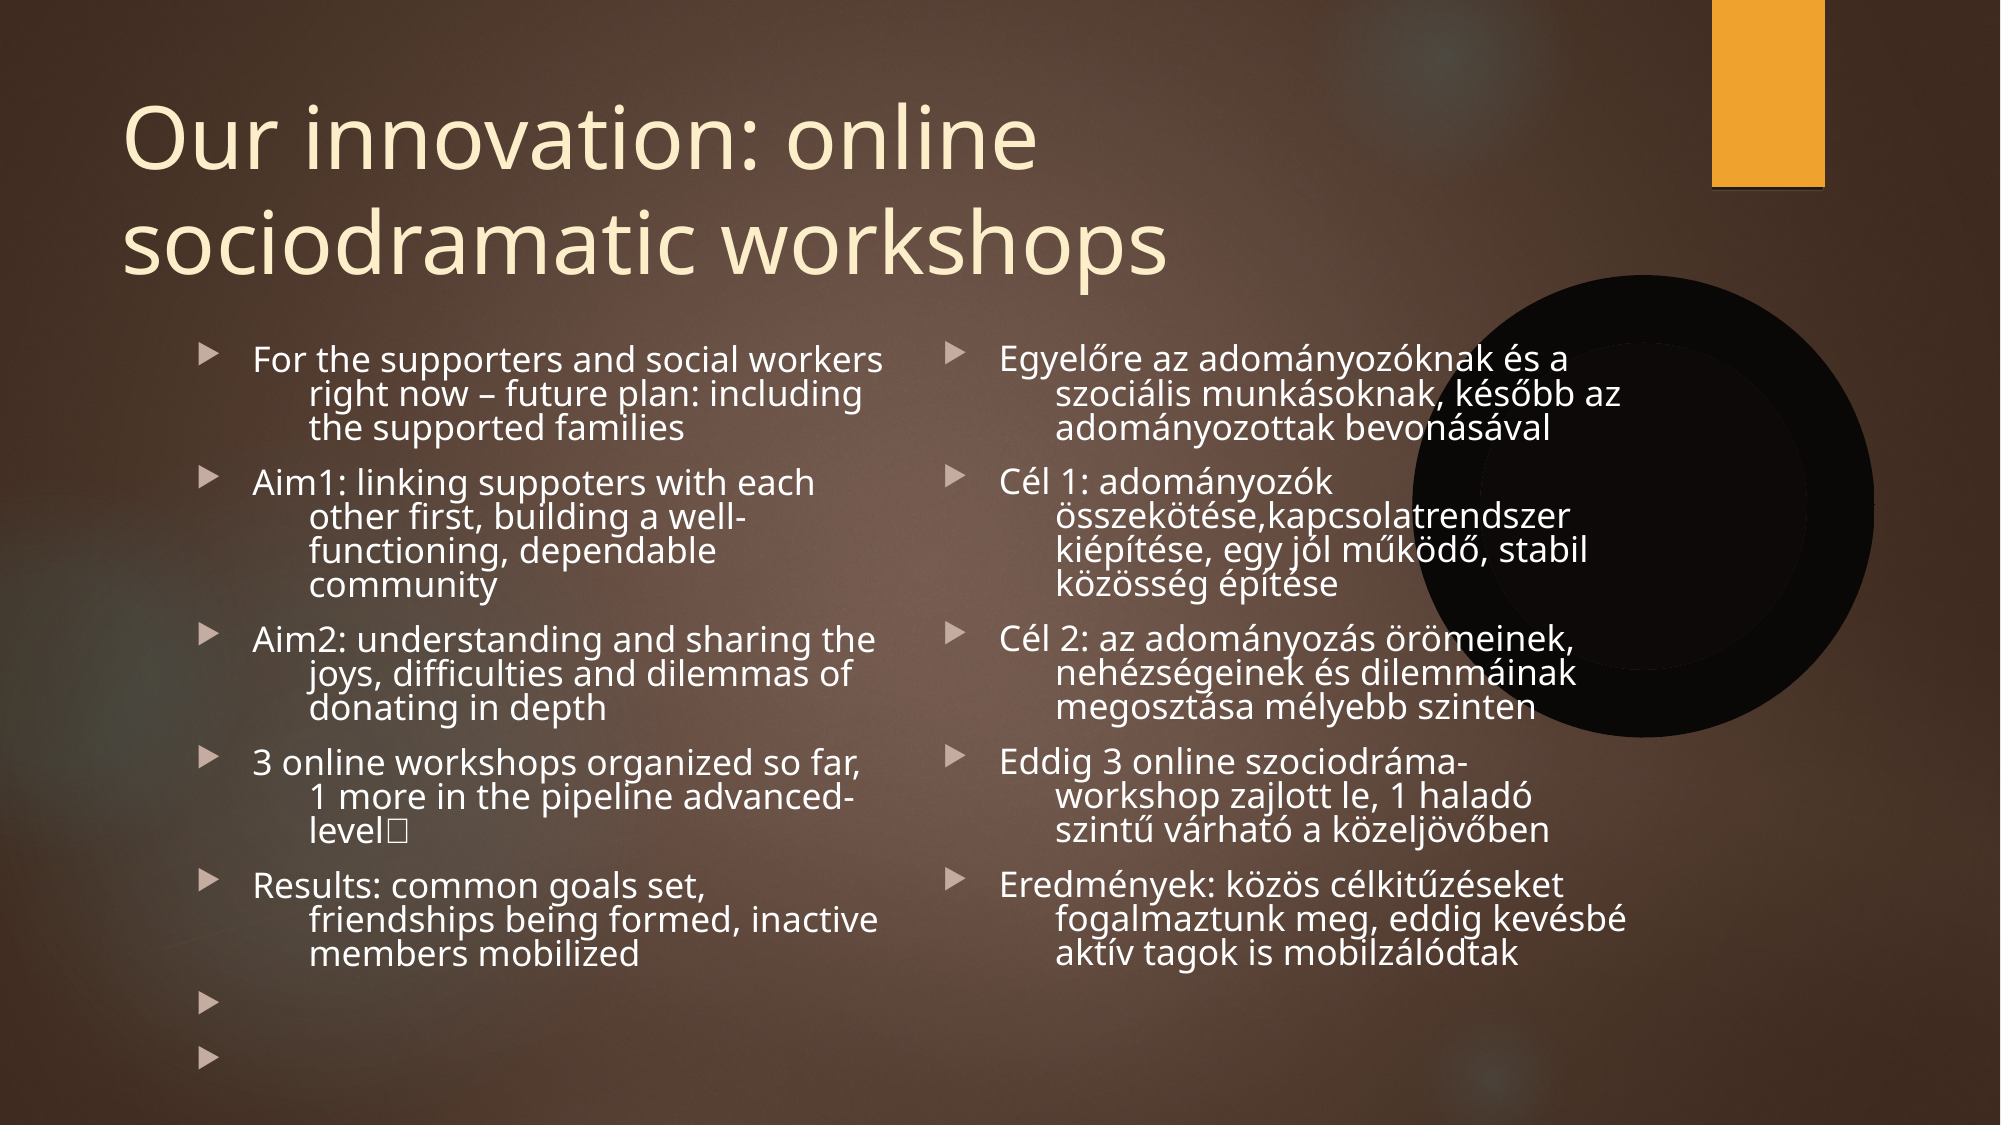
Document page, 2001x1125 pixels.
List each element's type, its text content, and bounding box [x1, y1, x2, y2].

list For the supporters and social workers right now – future plan: including the supported families Aim1: linking suppoters with each other first, building a well-functioning, dependable community Aim2: understanding and sharing the joys, difficulties and dilemmas of donating in depth 3 online workshops organized so far, 1 more in the pipeline advanced-level Results: common goals set, friendships being formed, inactive members mobilized [181, 338, 903, 1027]
title Our innovation: online sociodramatic workshops [106, 74, 1649, 305]
list Egyelőre az adományozóknak és a szociális munkásoknak, később az adományozottak bevonásával Cél 1: adományozók összekötése,kapcsolatrendszer kiépítése, egy jól működő, stabil közösség építése Cél 2: az adományozás örömeinek, nehézségeinek és dilemmáinak megosztása mélyebb szinten Eddig 3 online szociodráma-workshop zajlott le, 1 haladó szintű várható a közeljövőben Eredmények: közös célkitűzéseket fogalmaztunk meg, eddig kevésbé aktív tagok is mobilzálódtak [927, 337, 1649, 1027]
